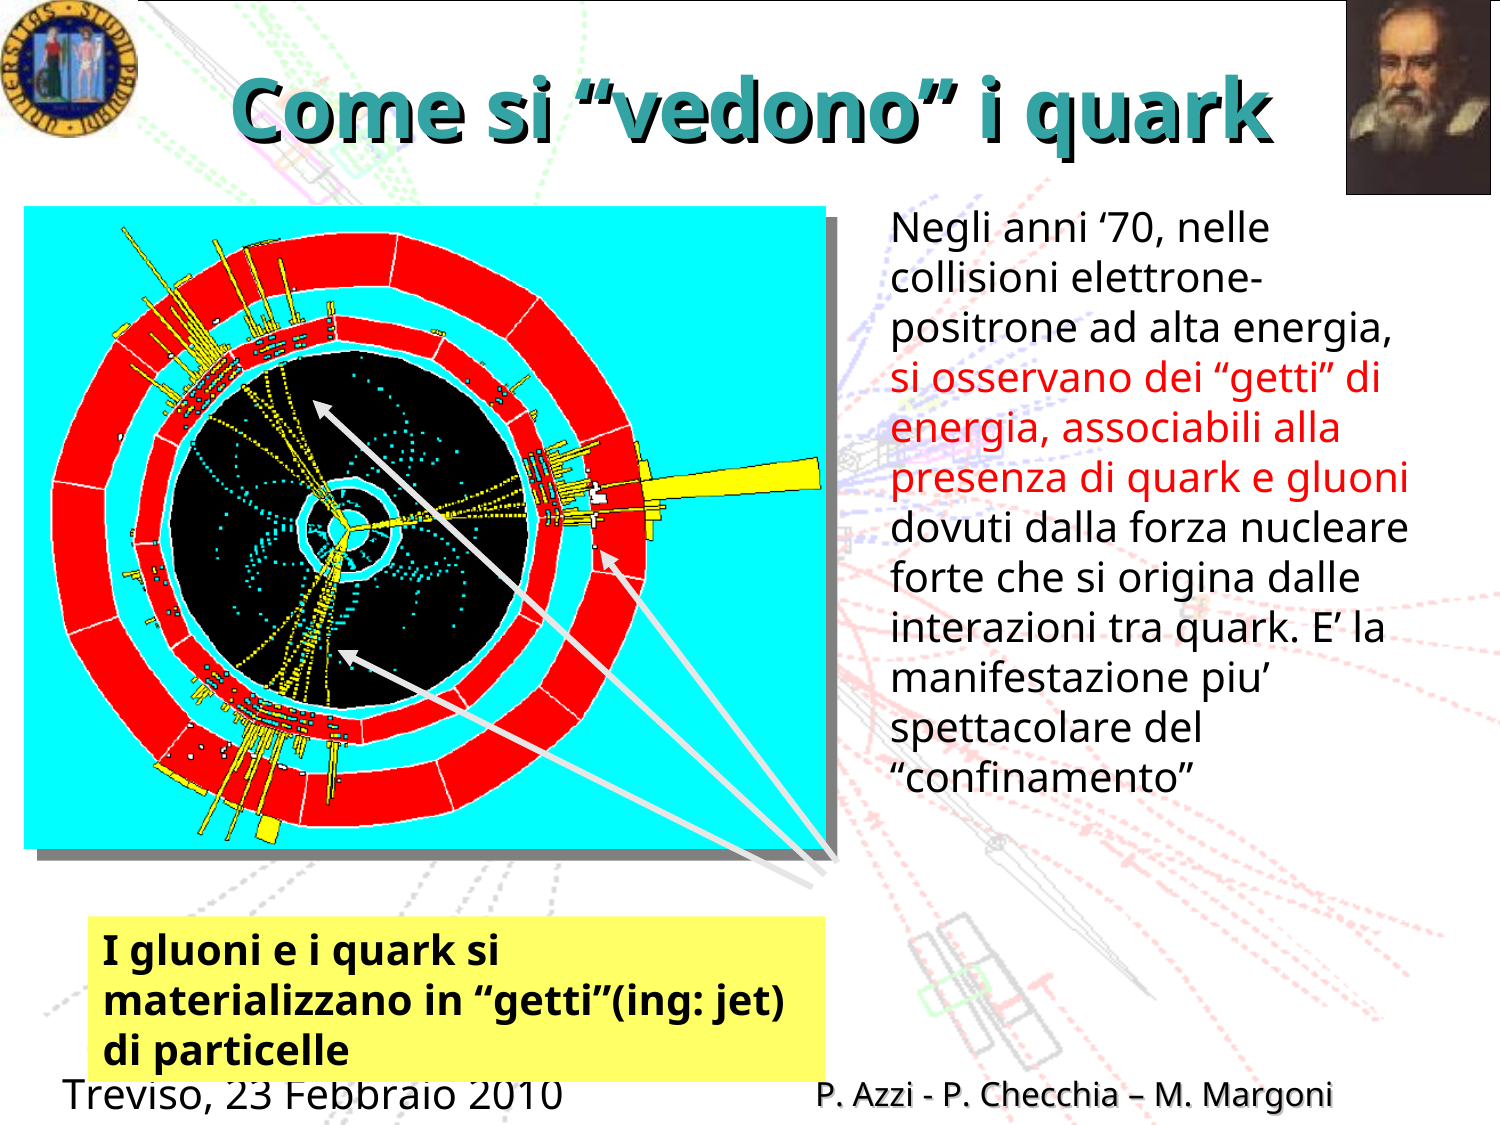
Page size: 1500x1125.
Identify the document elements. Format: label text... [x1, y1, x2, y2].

text_box Negli anni ‘70, nelle collisioni elettrone-positrone ad alta energia, si osservano dei “getti” di energia, associabili alla presenza di quark e gluoni dovuti dalla forza nucleare forte che si origina dalle interazioni tra quark. E’ la manifestazione piu’ spettacolare del “confinamento” [875, 213, 1451, 860]
text_box I gluoni e i quark si materializzano in “getti”(ing: jet) di particelle [87, 916, 826, 1082]
title Come si “vedono” i quark [0, 0, 1500, 213]
picture [0, 213, 1500, 1125]
